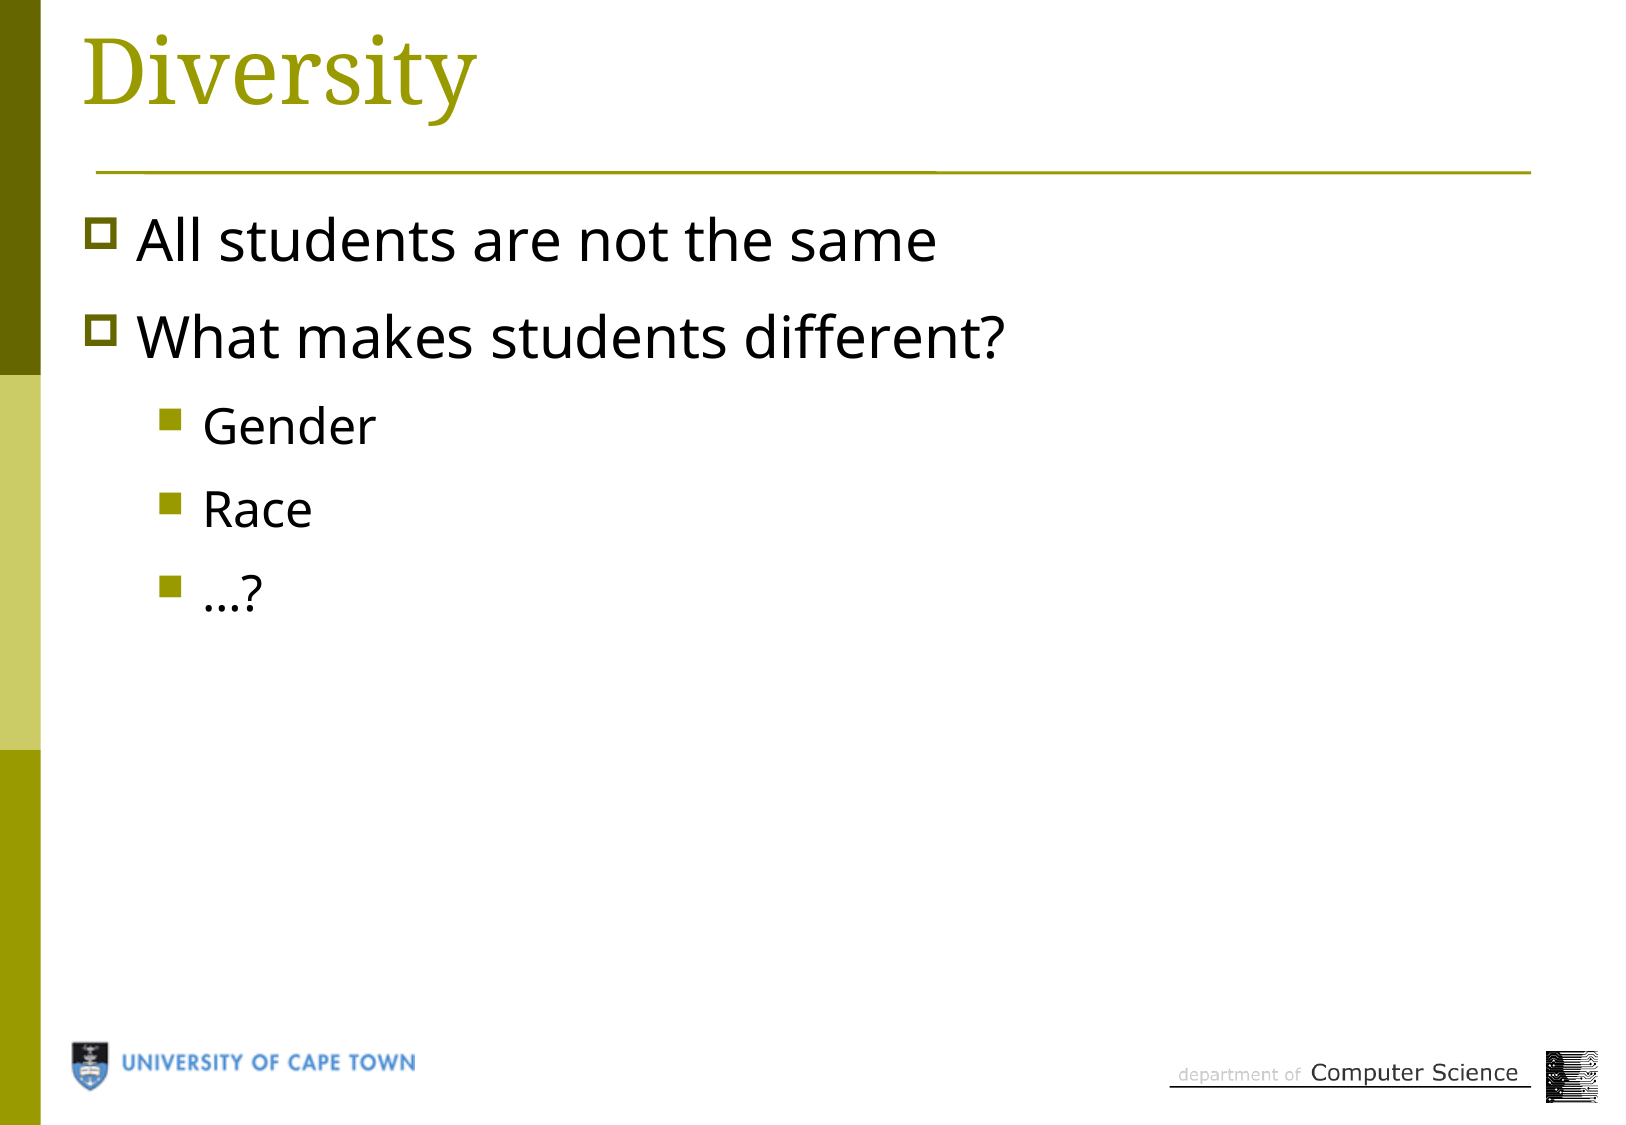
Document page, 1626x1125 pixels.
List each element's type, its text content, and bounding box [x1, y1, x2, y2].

picture [1169, 1043, 1532, 1091]
list All students are not the same What makes students different? Gender Race …? [81, 196, 1543, 939]
picture [1546, 1051, 1598, 1103]
title Diversity [81, 0, 1543, 172]
picture [61, 1024, 415, 1103]
